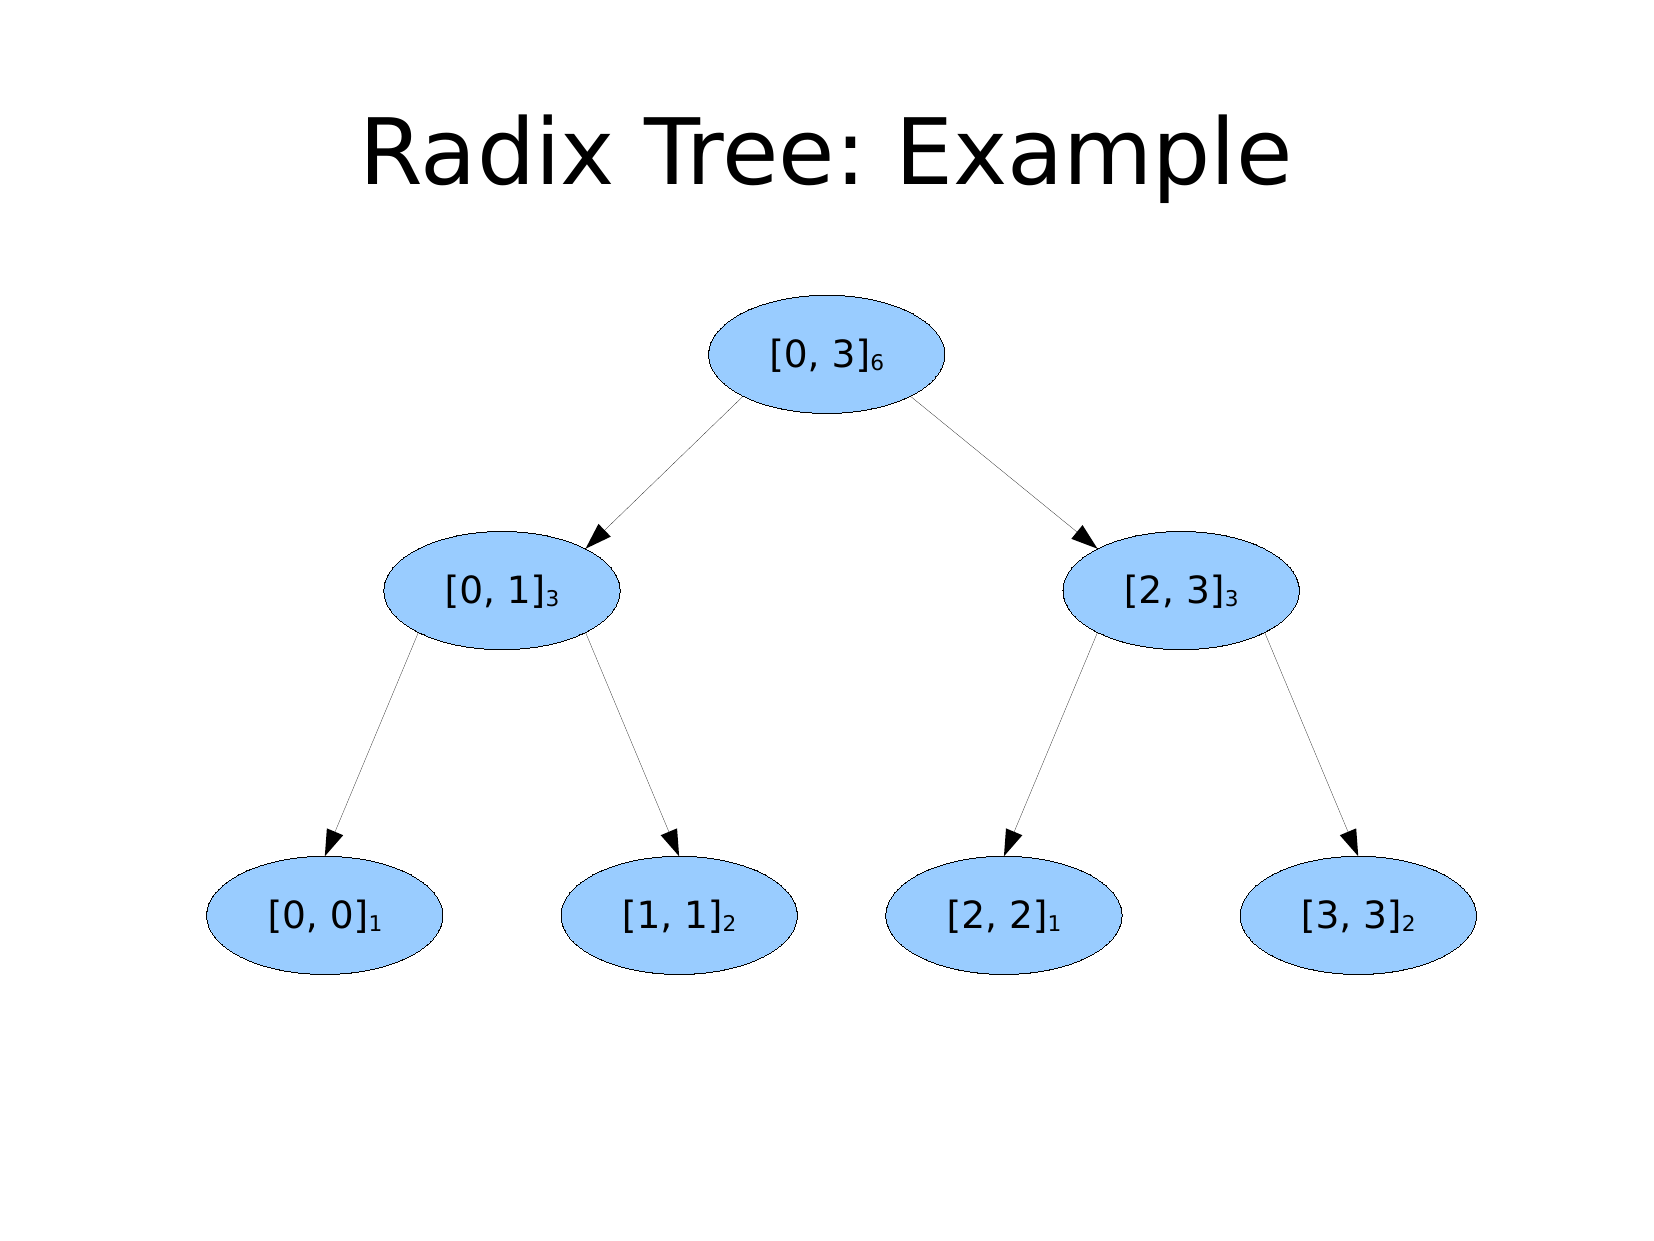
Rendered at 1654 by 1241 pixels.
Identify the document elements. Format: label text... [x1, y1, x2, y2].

text_box [1, 1]2 [561, 856, 798, 975]
title Radix Tree: Example [82, 56, 1571, 250]
text_box [0, 3]6 [708, 295, 945, 414]
text_box [0, 0]1 [206, 856, 443, 975]
text_box [2, 3]3 [1062, 531, 1300, 650]
text_box [3, 3]2 [1240, 856, 1477, 975]
text_box [0, 1]3 [383, 531, 621, 650]
text_box [2, 2]1 [885, 856, 1123, 975]
